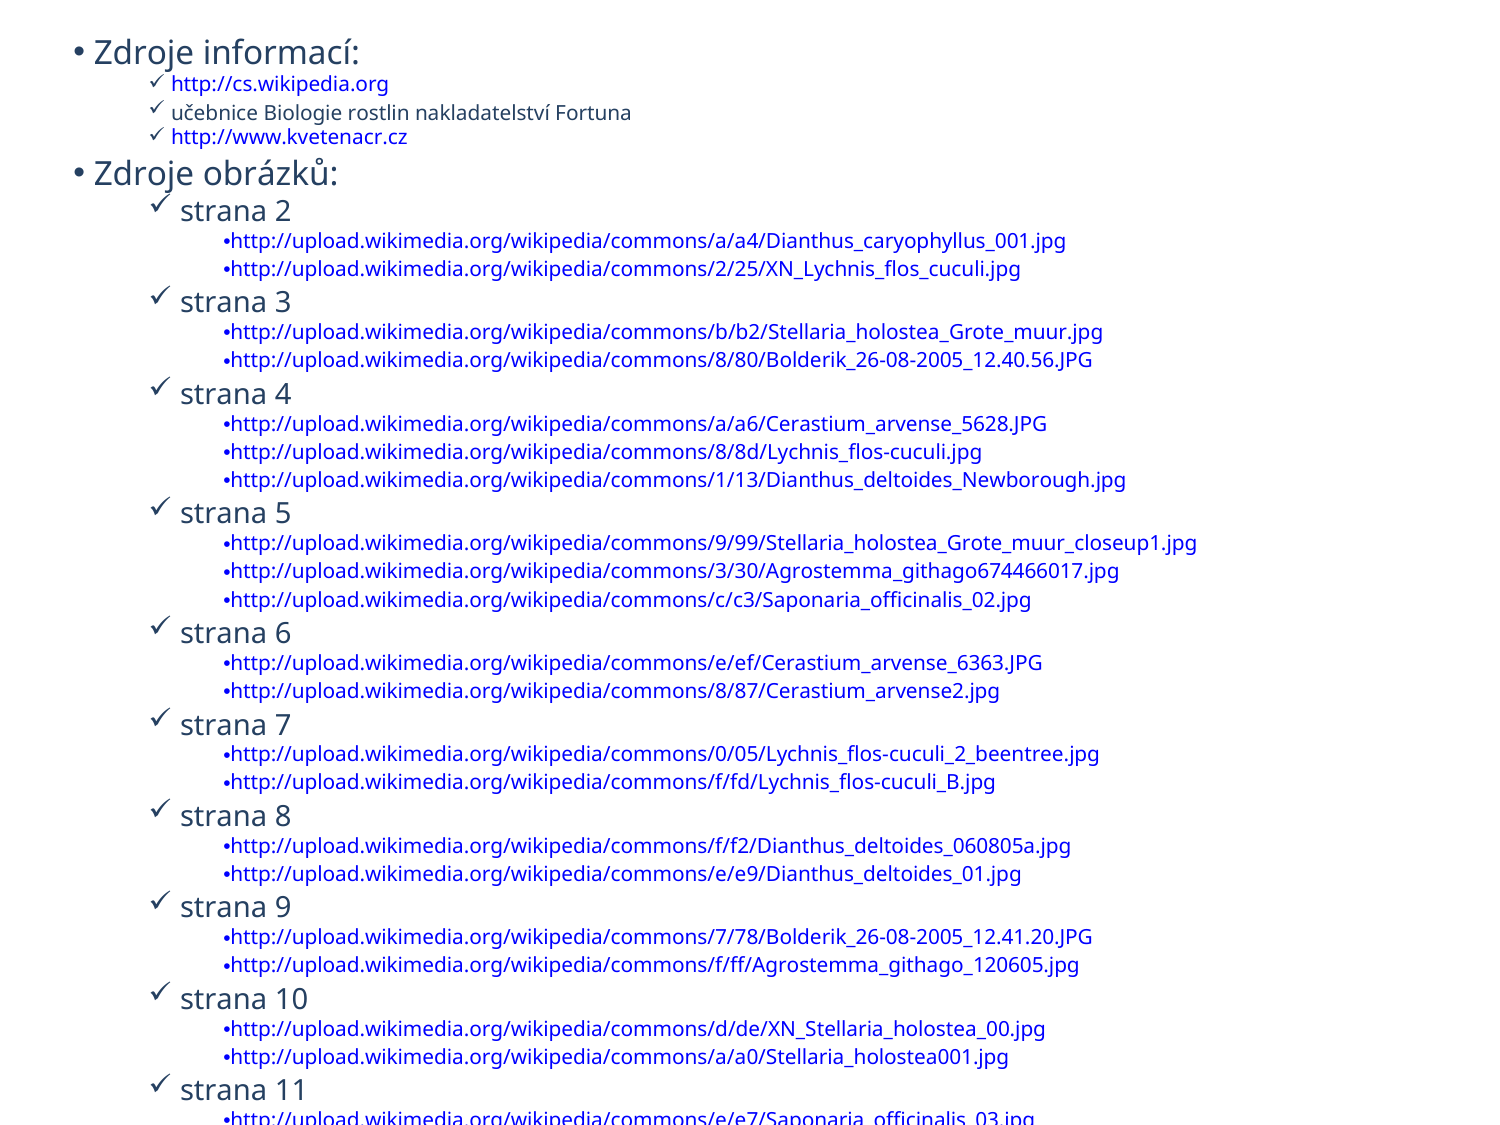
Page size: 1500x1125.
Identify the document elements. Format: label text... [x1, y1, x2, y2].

text_box Zdroje informací: http://cs.wikipedia.org učebnice Biologie rostlin nakladatelství Fortuna http://www.kvetenacr.cz Zdroje obrázků: strana 2 http://upload.wikimedia.org/wikipedia/commons/a/a4/Dianthus_caryophyllus_001.jpg http://upload.wikimedia.org/wikipedia/commons/2/25/XN_Lychnis_flos_cuculi.jpg strana 3 http://upload.wikimedia.org/wikipedia/commons/b/b2/Stellaria_holostea_Grote_muur.jpg http://upload.wikimedia.org/wikipedia/commons/8/80/Bolderik_26-08-2005_12.40.56.JPG strana 4 http://upload.wikimedia.org/wikipedia/commons/a/a6/Cerastium_arvense_5628.JPG http://upload.wikimedia.org/wikipedia/commons/8/8d/Lychnis_flos-cuculi.jpg http://upload.wikimedia.org/wikipedia/commons/1/13/Dianthus_deltoides_Newborough.jpg strana 5 http://upload.wikimedia.org/wikipedia/commons/9/99/Stellaria_holostea_Grote_muur_closeup1.jpg http://upload.wikimedia.org/wikipedia/commons/3/30/Agrostemma_githago674466017.jpg http://upload.wikimedia.org/wikipedia/commons/c/c3/Saponaria_officinalis_02.jpg strana 6 http://upload.wikimedia.org/wikipedia/commons/e/ef/Cerastium_arvense_6363.JPG http://upload.wikimedia.org/wikipedia/commons/8/87/Cerastium_arvense2.jpg strana 7 http://upload.wikimedia.org/wikipedia/commons/0/05/Lychnis_flos-cuculi_2_beentree.jpg http://upload.wikimedia.org/wikipedia/commons/f/fd/Lychnis_flos-cuculi_B.jpg strana 8 http://upload.wikimedia.org/wikipedia/commons/f/f2/Dianthus_deltoides_060805a.jpg http://upload.wikimedia.org/wikipedia/commons/e/e9/Dianthus_deltoides_01.jpg strana 9 http://upload.wikimedia.org/wikipedia/commons/7/78/Bolderik_26-08-2005_12.41.20.JPG http://upload.wikimedia.org/wikipedia/commons/f/ff/Agrostemma_githago_120605.jpg strana 10 http://upload.wikimedia.org/wikipedia/commons/d/de/XN_Stellaria_holostea_00.jpg http://upload.wikimedia.org/wikipedia/commons/a/a0/Stellaria_holostea001.jpg strana 11 http://upload.wikimedia.org/wikipedia/commons/e/e7/Saponaria_officinalis_03.jpg http://upload.wikimedia.org/wikipedia/commons/4/4e/Saponaria_officinalis_cv2.jpg [58, 23, 1477, 1125]
